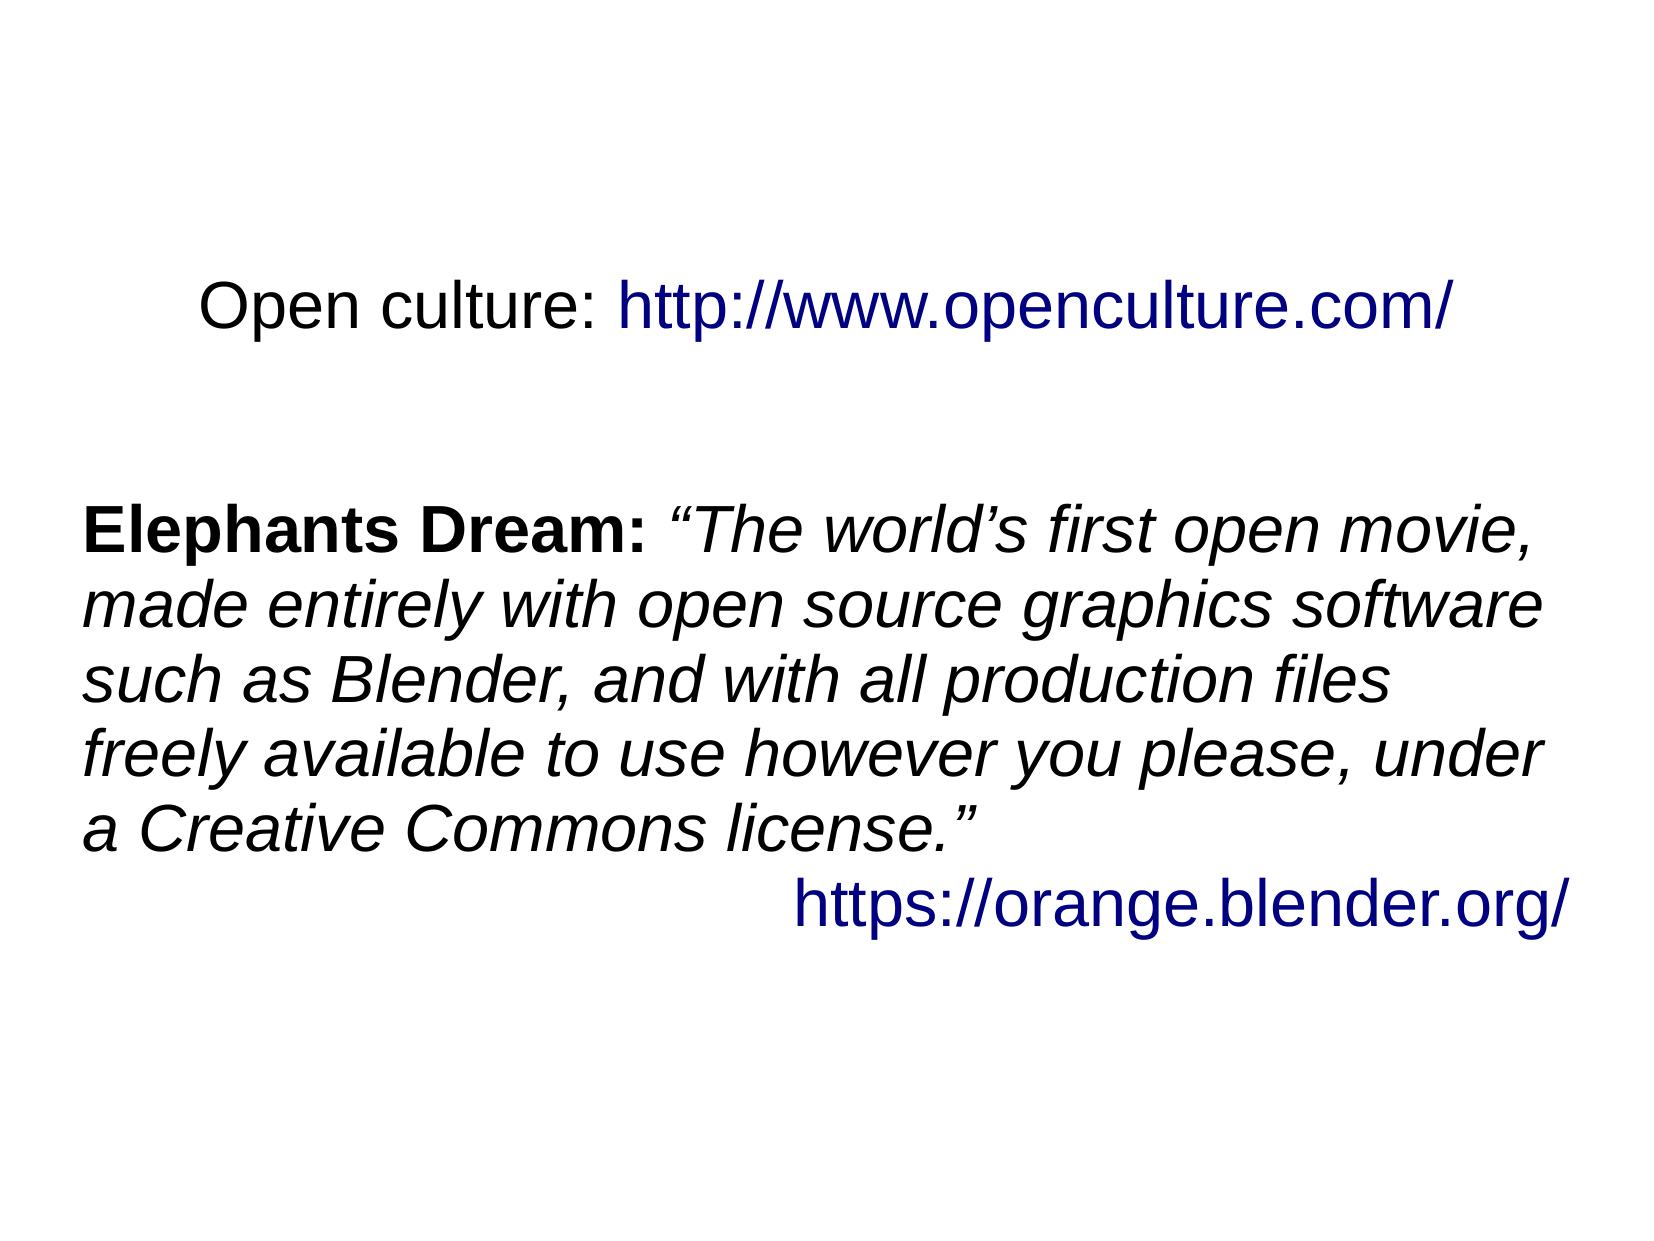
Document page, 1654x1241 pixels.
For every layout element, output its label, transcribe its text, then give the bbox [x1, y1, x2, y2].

subtitle Open culture: http://www.openculture.com/ Elephants Dream: “The world’s first open movie, made entirely with open source graphics software such as Blender, and with all production files freely available to use however you please, under a Creative Commons license.” https://orange.blender.org/ [82, 161, 1571, 1122]
